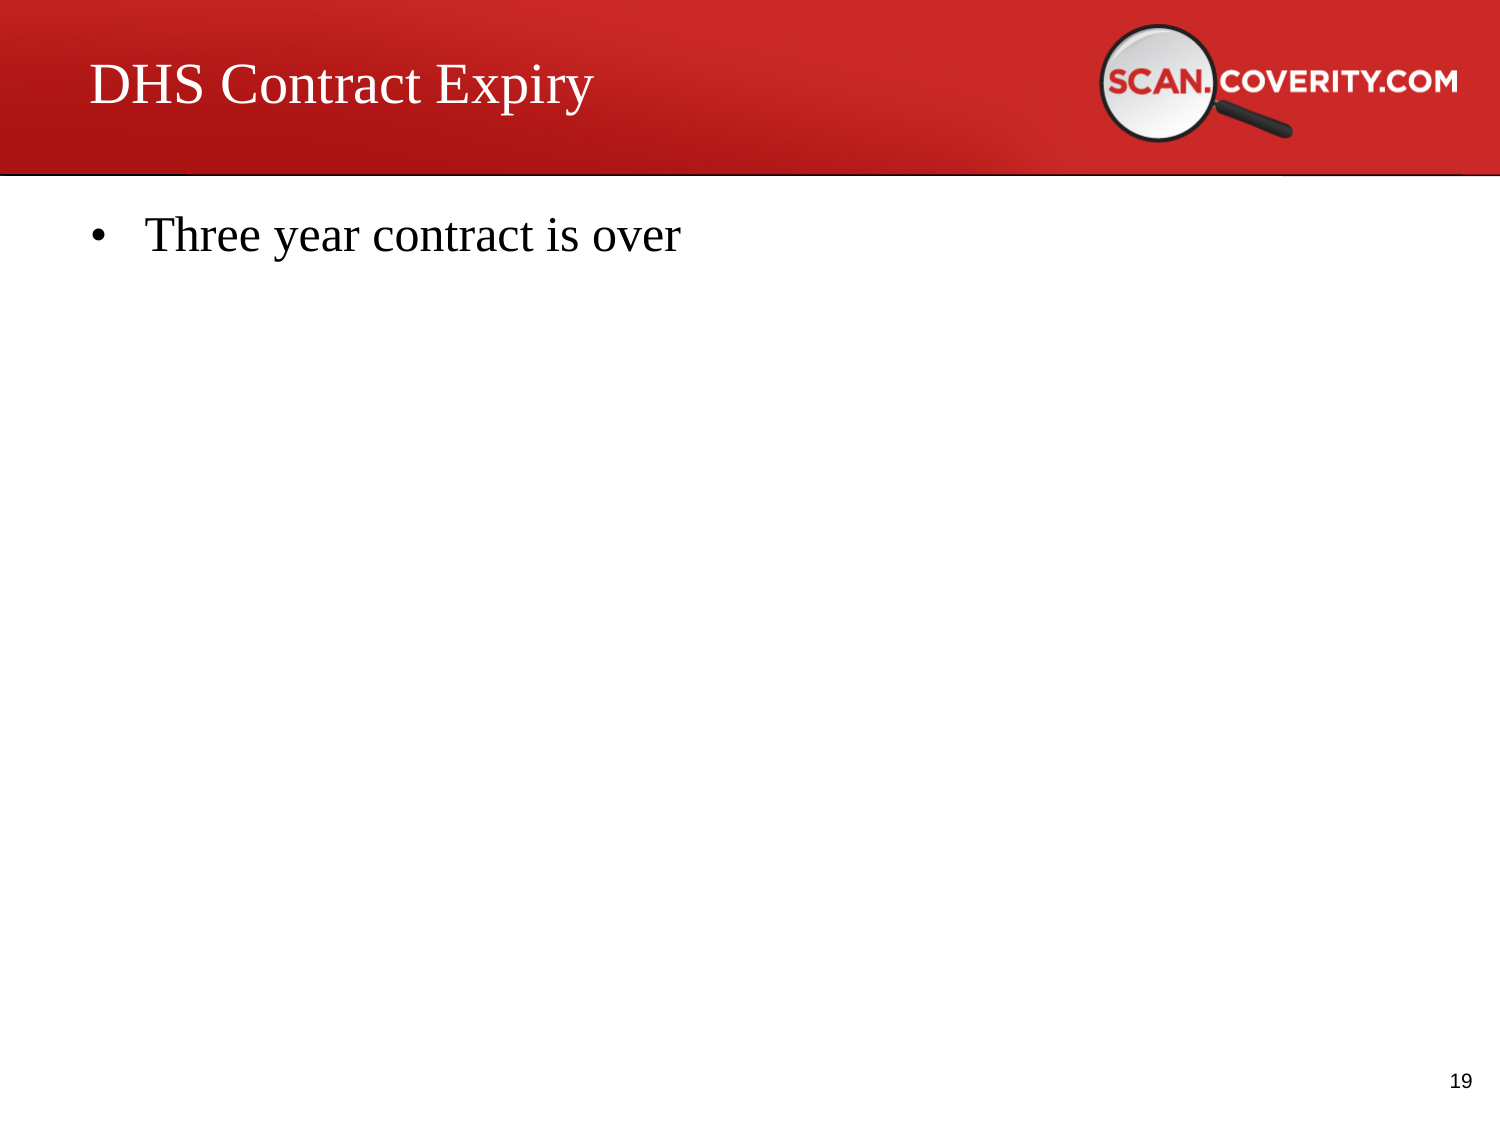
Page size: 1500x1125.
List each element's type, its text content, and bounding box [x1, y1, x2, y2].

picture [0, 0, 1500, 174]
list Three year contract is over [75, 199, 1426, 968]
title DHS Contract Expiry [74, 24, 1100, 143]
